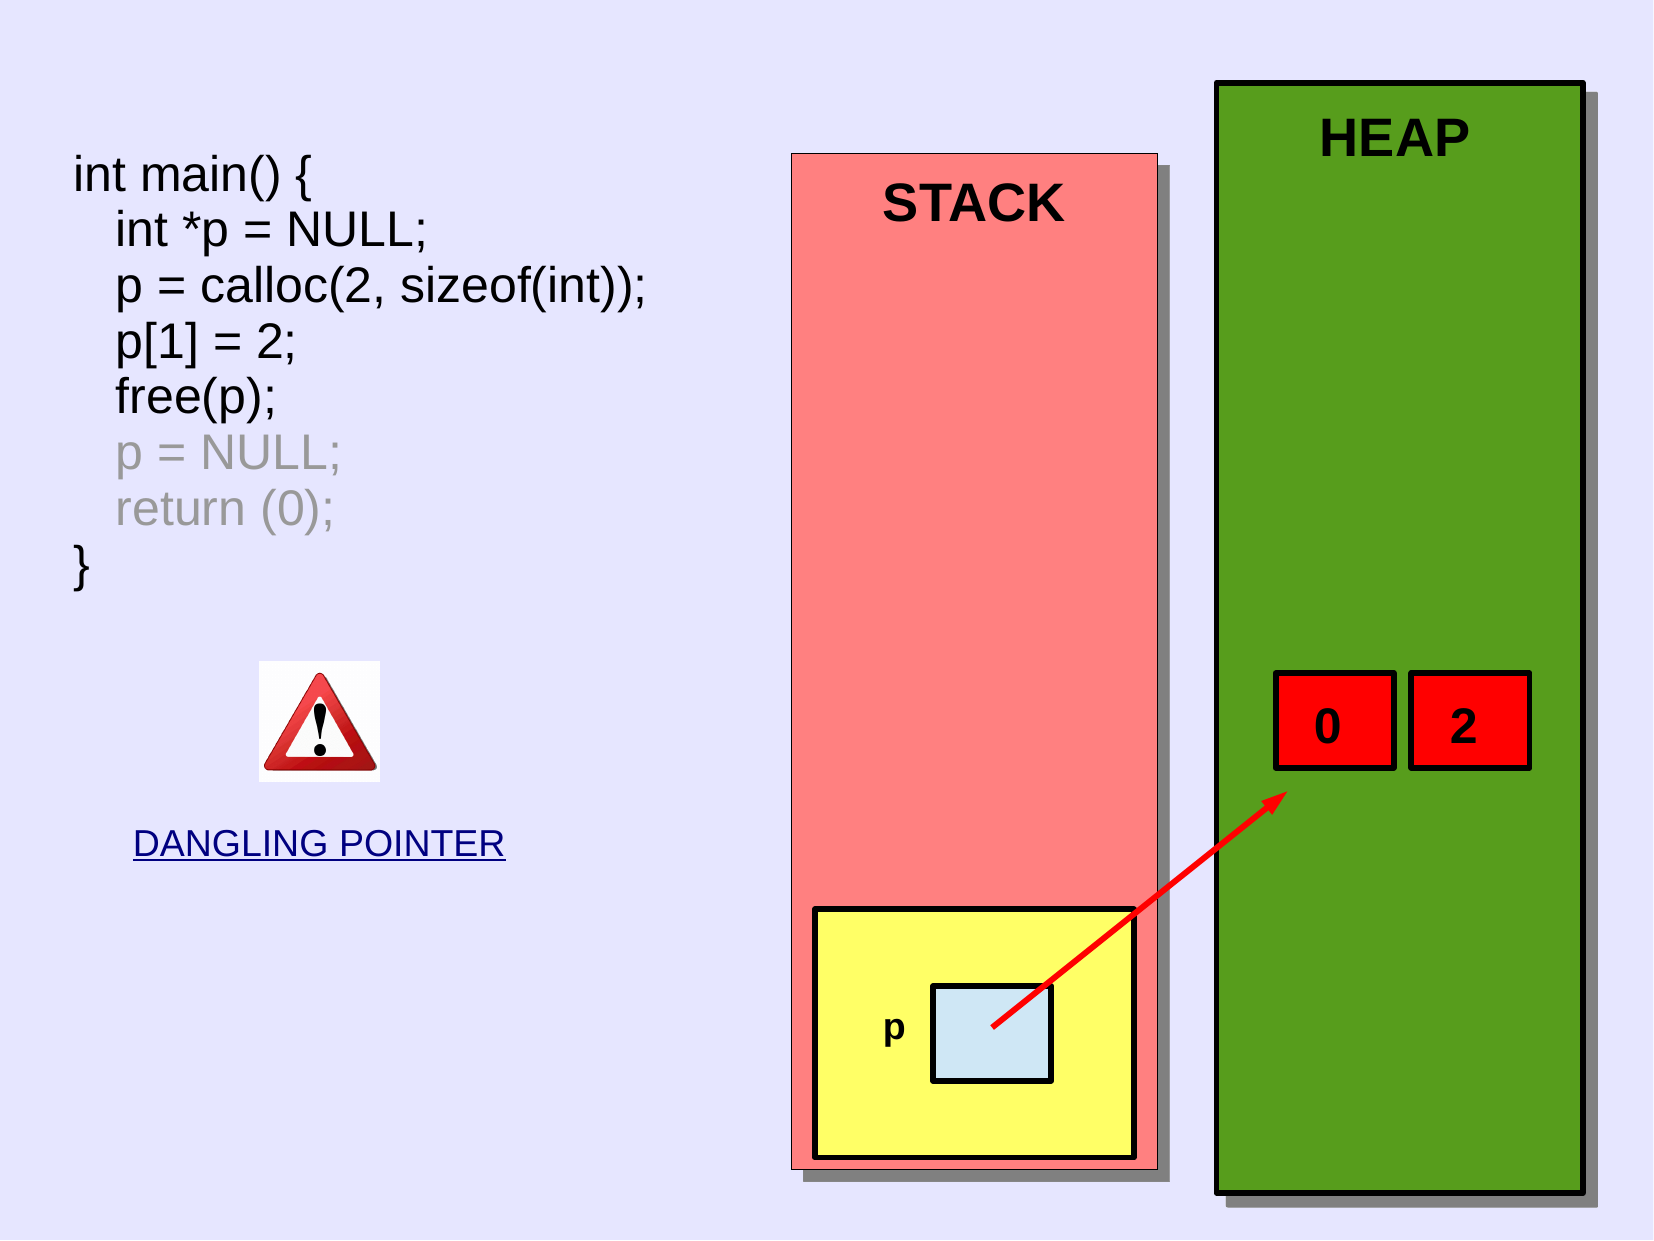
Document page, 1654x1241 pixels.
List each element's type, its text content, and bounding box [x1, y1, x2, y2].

text_box [1216, 82, 1583, 1193]
text_box int main() { int *p = NULL; p = calloc(2, sizeof(int)); p[1] = 2; free(p); p = NULL; return (0); } [59, 82, 792, 642]
text_box [791, 153, 1158, 1170]
text_box 2 [1435, 691, 1518, 762]
text_box 0 [1299, 691, 1382, 762]
text_box DANGLING POINTER [118, 814, 556, 914]
text_box p [868, 998, 928, 1055]
text_box HEAP [1305, 100, 1565, 176]
picture [259, 661, 380, 782]
text_box STACK [868, 165, 1128, 241]
